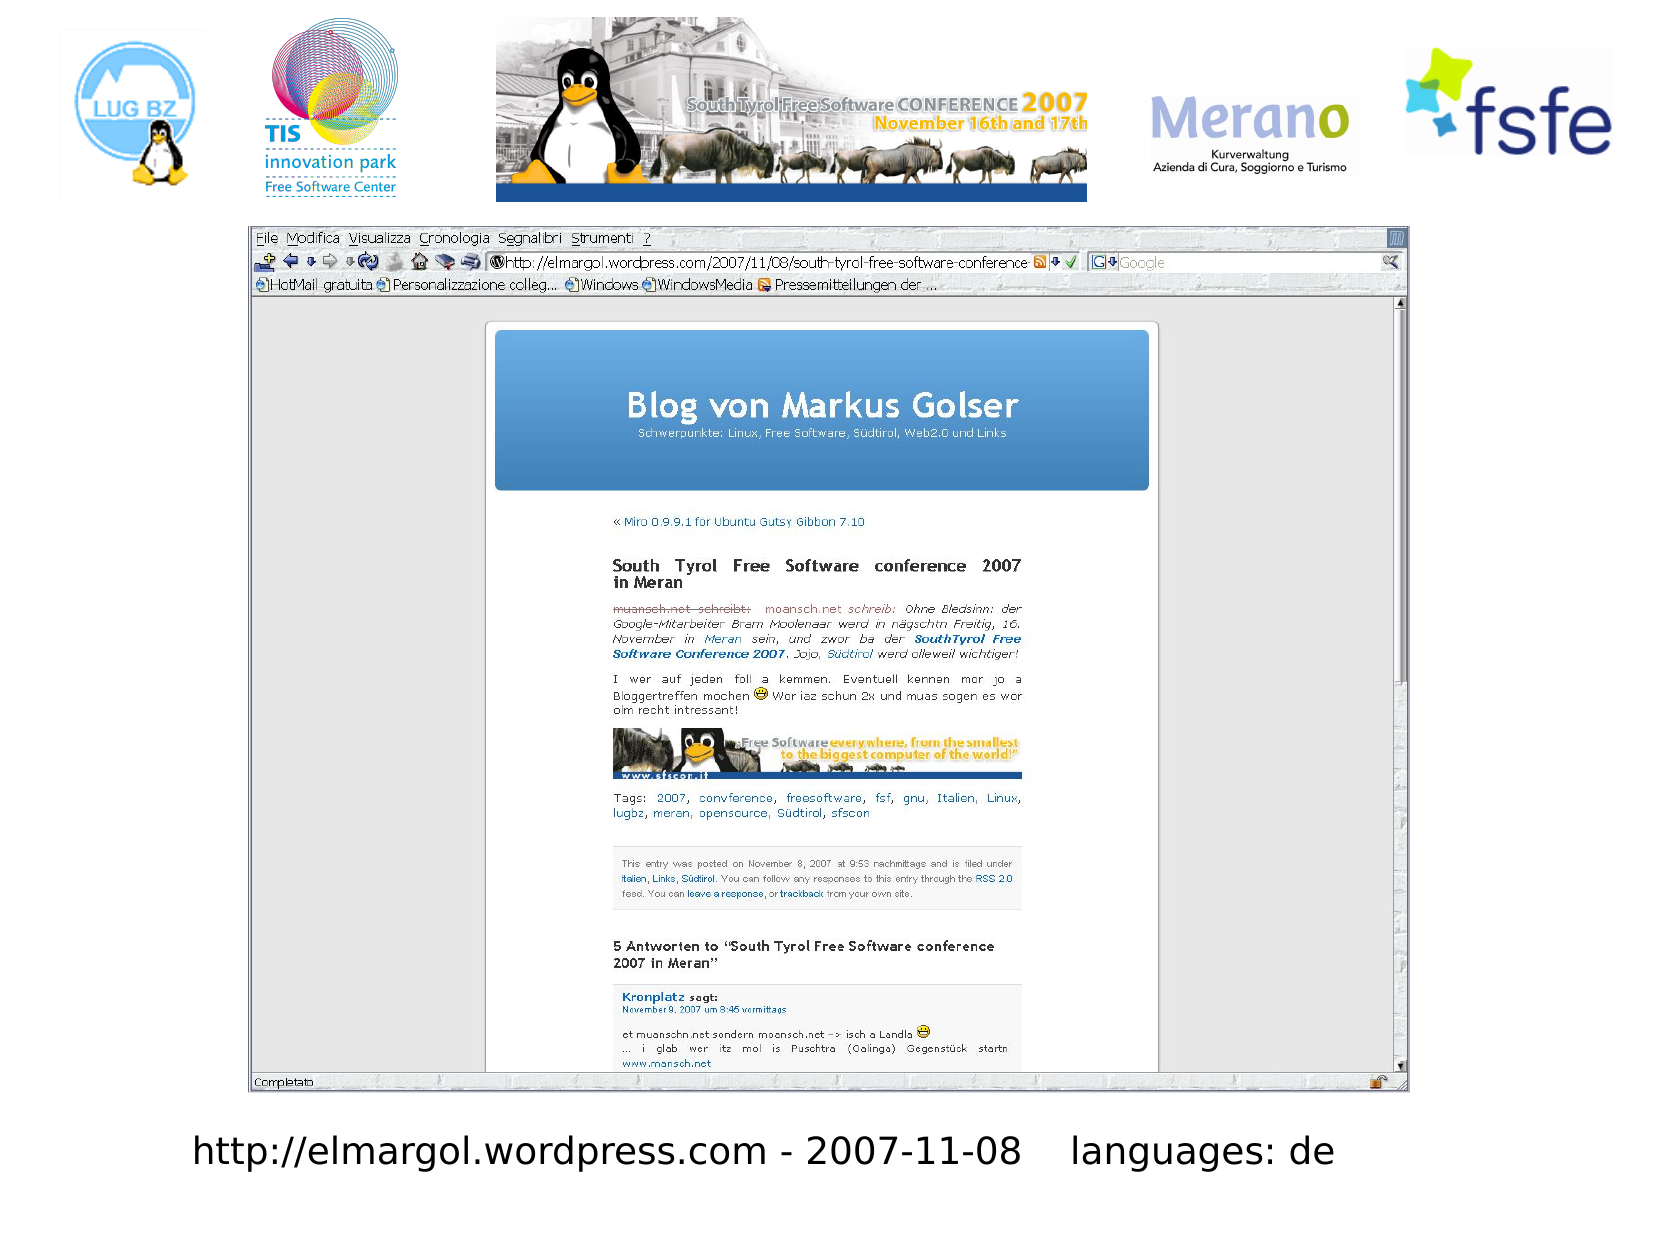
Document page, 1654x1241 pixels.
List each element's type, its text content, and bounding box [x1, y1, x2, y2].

picture [1151, 96, 1359, 177]
picture [496, 17, 1087, 202]
picture [265, 18, 398, 197]
picture [59, 29, 220, 198]
picture [248, 226, 1410, 1093]
text_box http://elmargol.wordpress.com - 2007-11-08 languages: de [177, 1122, 1447, 1181]
picture [1405, 47, 1613, 156]
